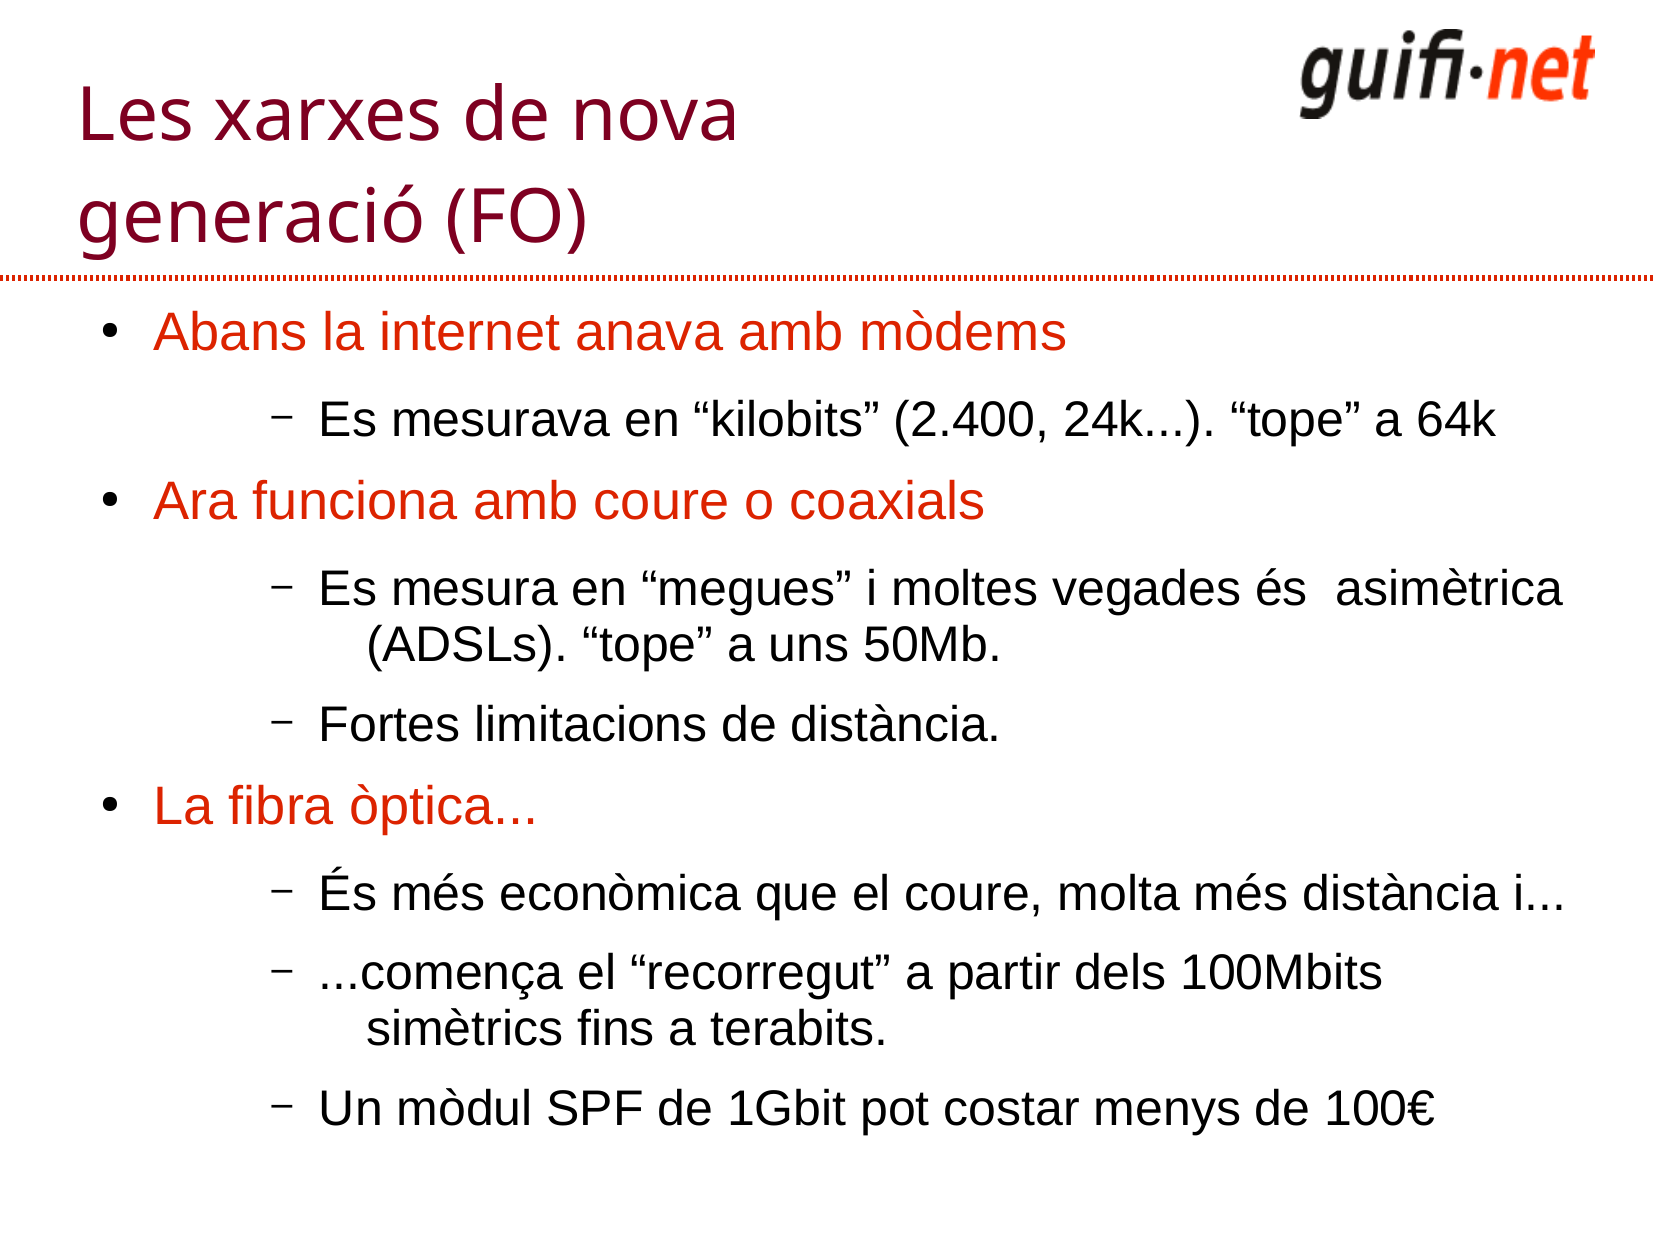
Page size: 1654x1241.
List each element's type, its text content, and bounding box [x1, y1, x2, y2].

title Les xarxes de nova generació (FO) [76, 66, 1093, 259]
picture [1299, 29, 1595, 119]
list Abans la internet anava amb mòdems Es mesurava en “kilobits” (2.400, 24k...). “tope” a 64k Ara funciona amb coure o coaxials Es mesura en “megues” i moltes vegades és asimètrica (ADSLs). “tope” a uns 50Mb. Fortes limitacions de distància. La fibra òptica... És més econòmica que el coure, molta més distància i... ...comença el “recorregut” a partir dels 100Mbits simètrics fins a terabits. Un mòdul SPF de 1Gbit pot costar menys de 100€ [82, 301, 1571, 1136]
